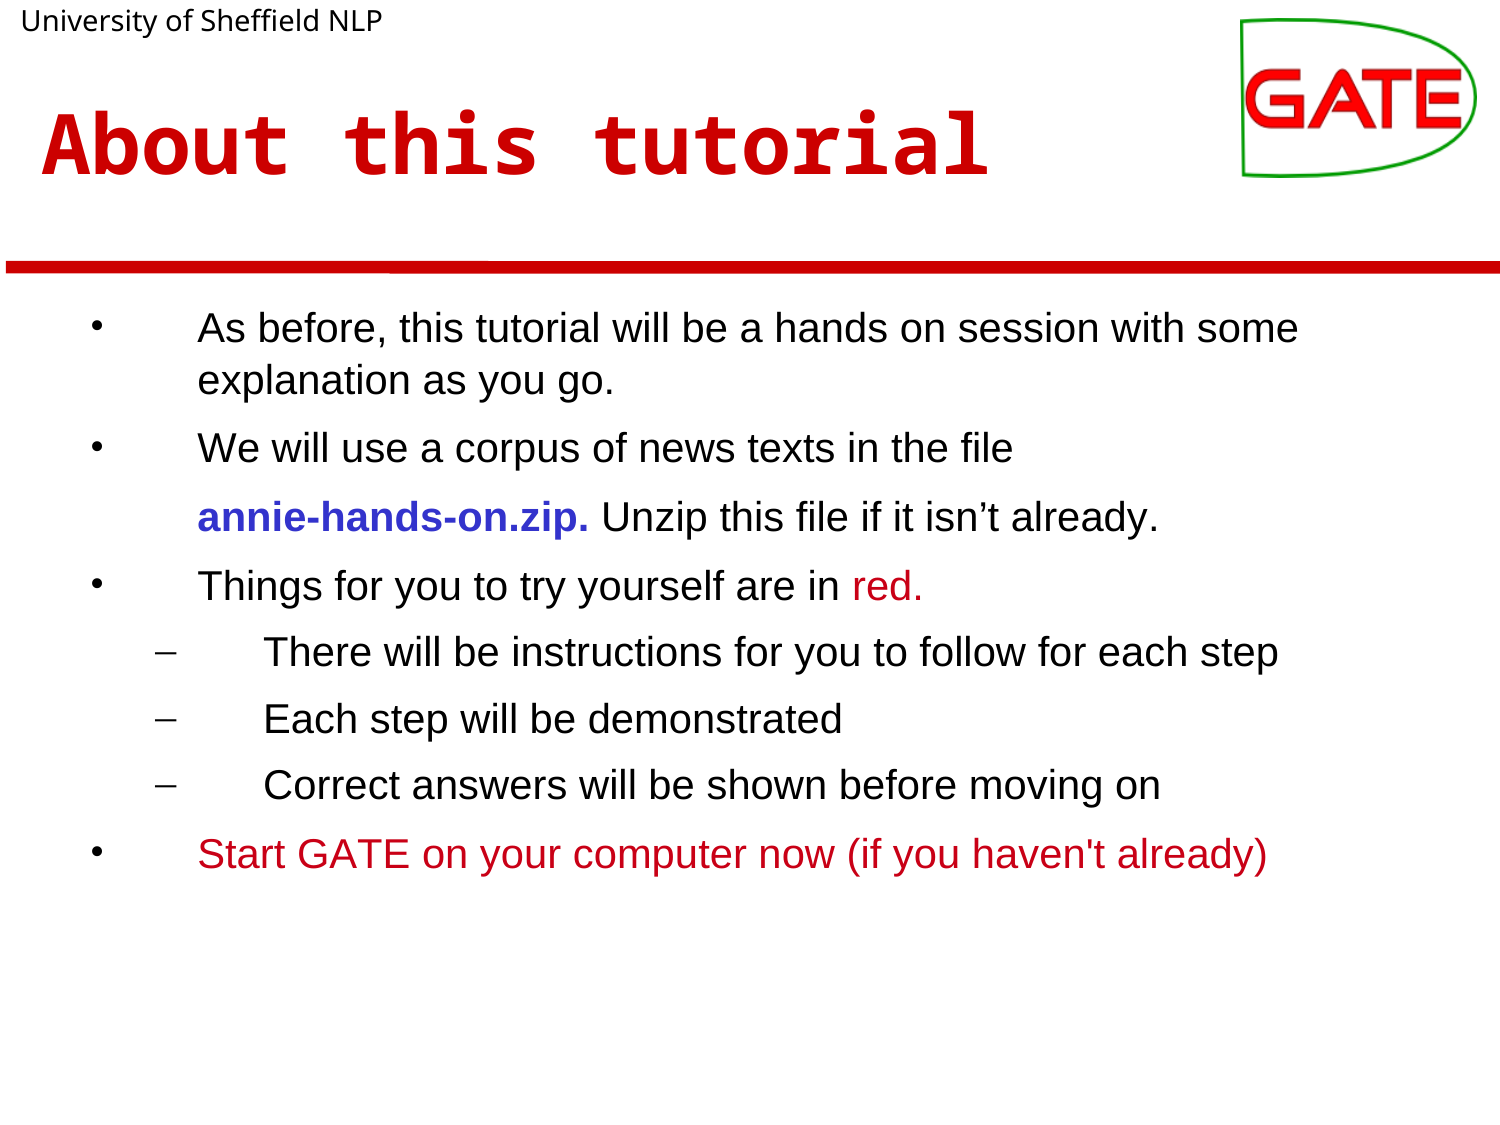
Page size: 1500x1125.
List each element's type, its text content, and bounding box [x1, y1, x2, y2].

text_box As before, this tutorial will be a hands on session with some explanation as you go. We will use a corpus of news texts in the file annie-hands-on.zip. Unzip this file if it isn’t already. Things for you to try yourself are in red. There will be instructions for you to follow for each step Each step will be demonstrated Correct answers will be shown before moving on Start GATE on your computer now (if you haven't already) [75, 290, 1424, 1066]
text_box About this tutorial [41, 38, 1390, 253]
picture [1240, 18, 1477, 178]
